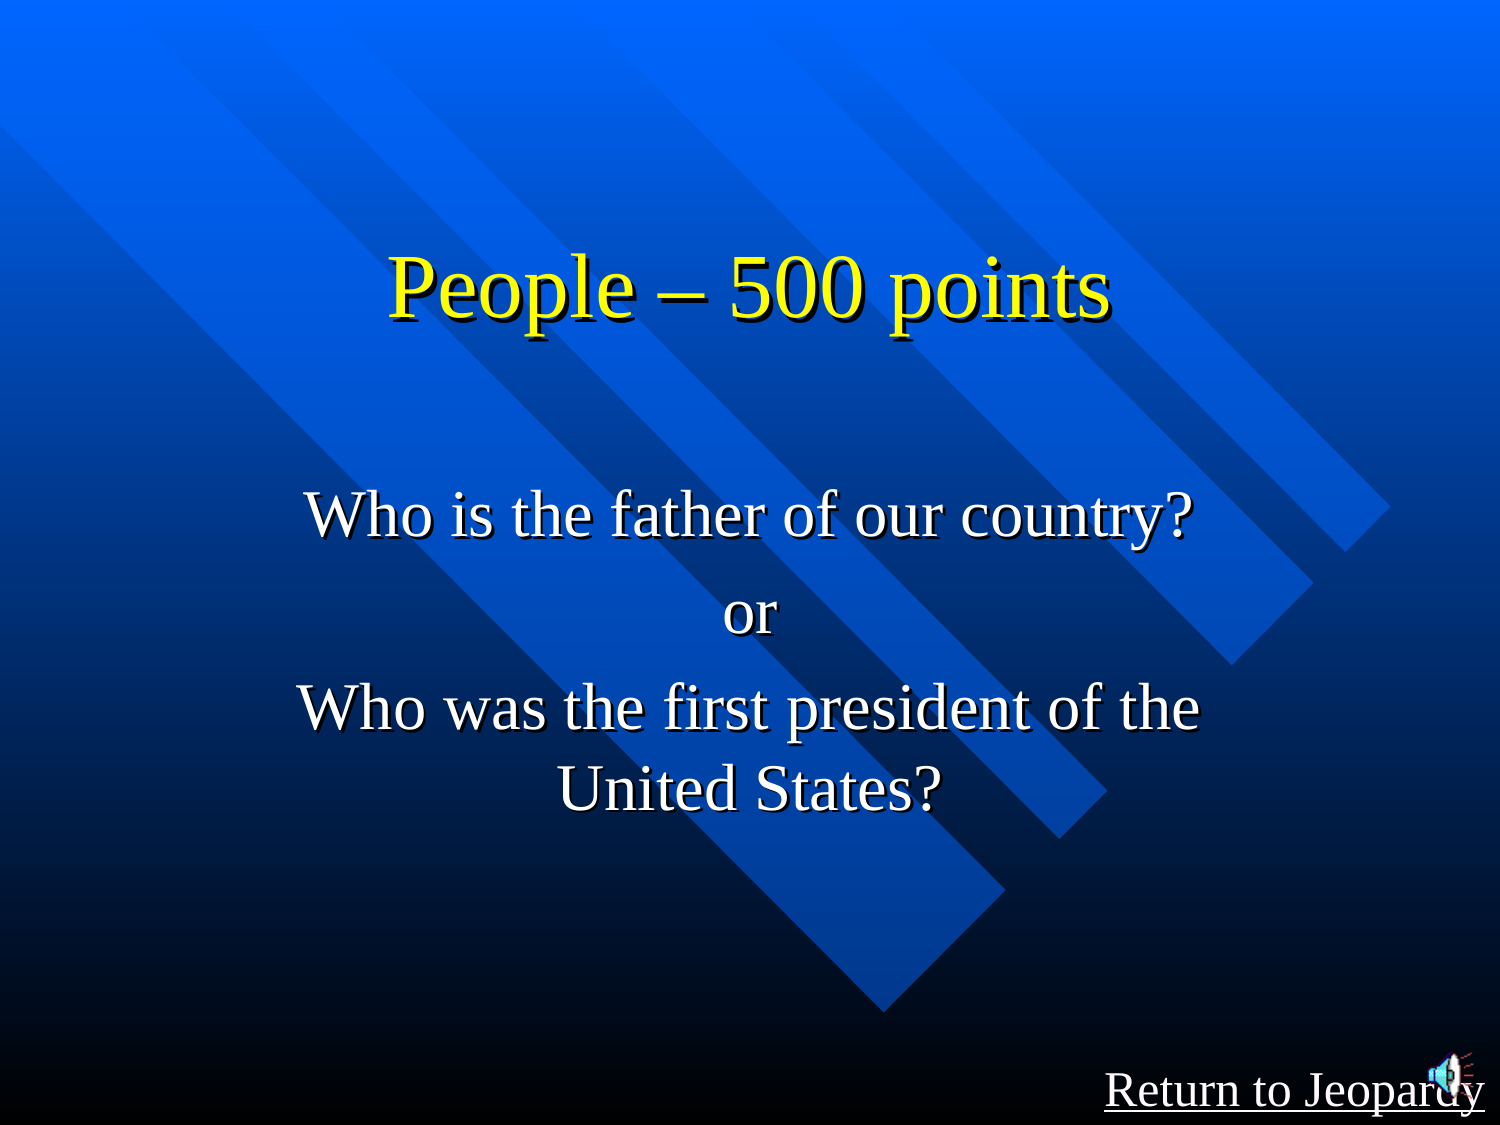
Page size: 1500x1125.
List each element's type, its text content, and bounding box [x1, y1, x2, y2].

picture [1426, 1051, 1477, 1102]
text_box Return to Jeopardy [1089, 1048, 1500, 1125]
subtitle Who is the father of our country? or Who was the first president of the United States? [225, 462, 1276, 888]
title People – 500 points [112, 187, 1388, 375]
